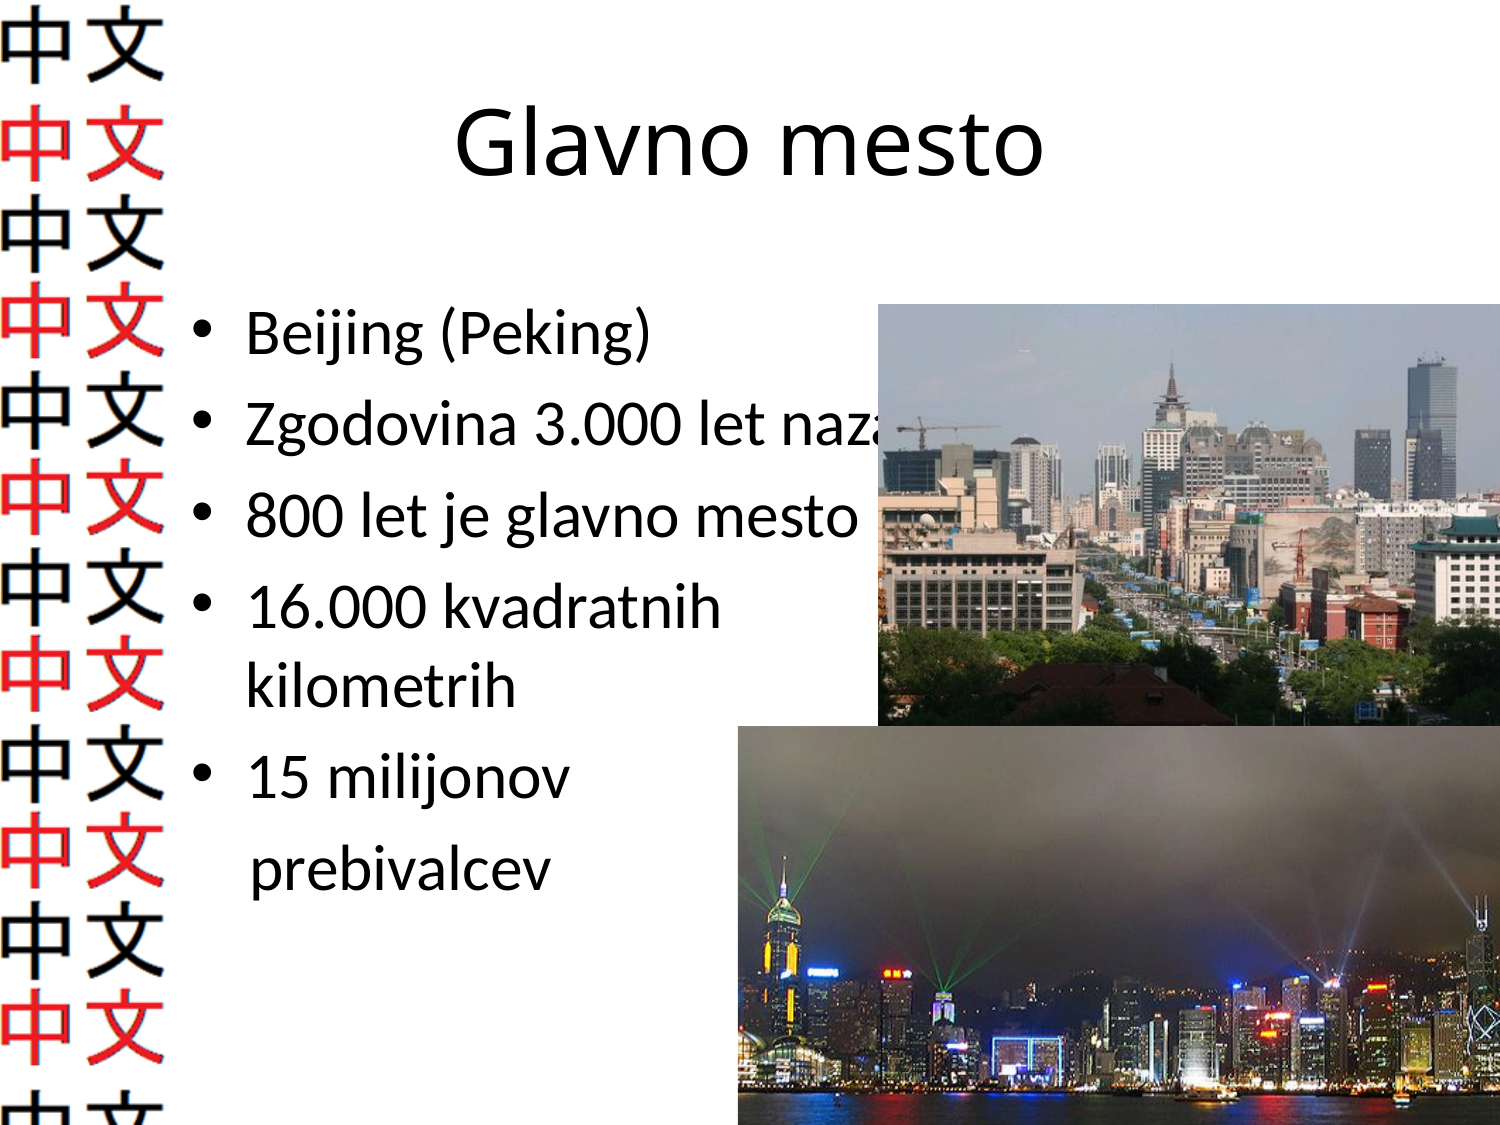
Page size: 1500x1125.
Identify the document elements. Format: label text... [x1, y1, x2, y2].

title Glavno mesto [186, 45, 1425, 233]
list Beijing (Peking) Zgodovina 3.000 let nazaj 800 let je glavno mesto 16.000 kvadratnih kilometrih 15 milijonov prebivalcev [186, 281, 950, 985]
picture [737, 304, 1500, 1125]
picture [0, 0, 186, 1125]
